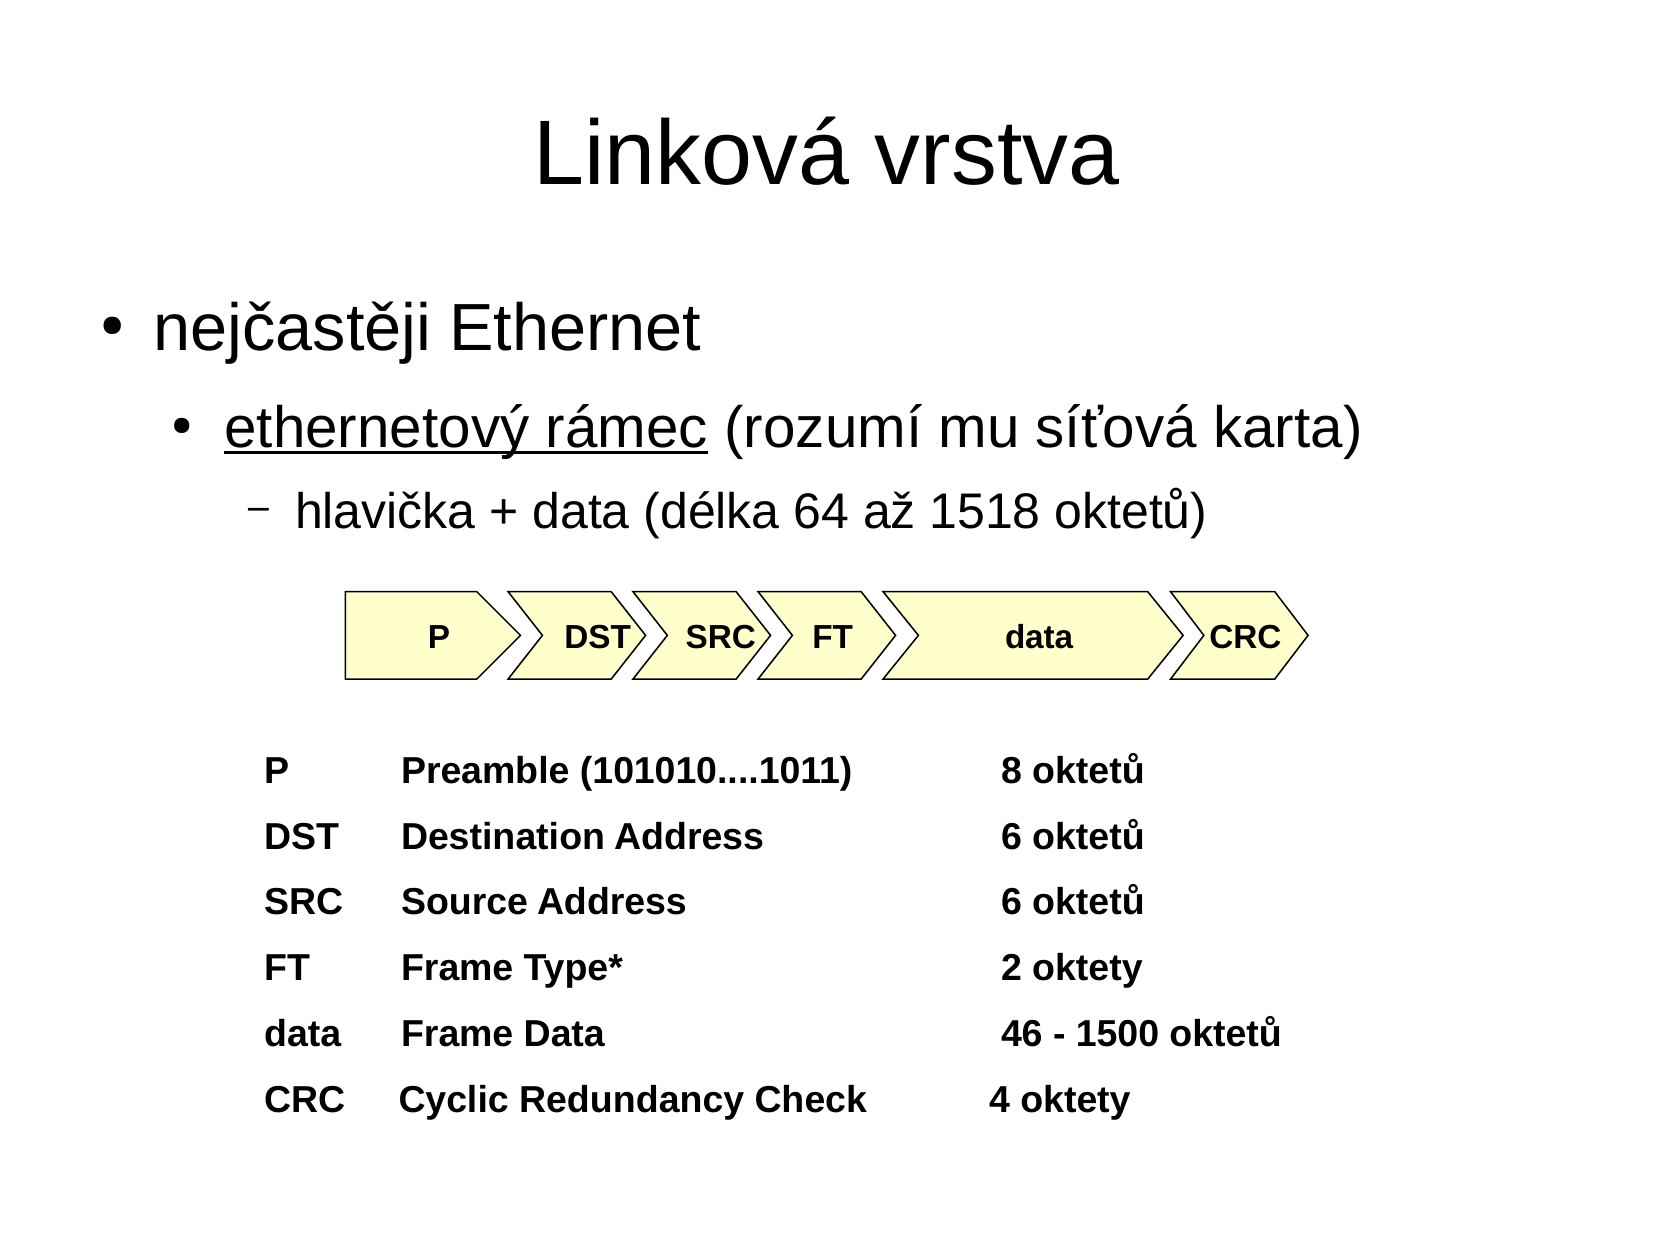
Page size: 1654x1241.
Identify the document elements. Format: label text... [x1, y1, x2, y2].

text_box DST [508, 591, 646, 680]
text_box CRC [1170, 591, 1309, 680]
text_box P Preamble (101010....1011) 8 oktetů DST Destination Address 6 oktetů SRC Source Address 6 oktetů FT Frame Type* 2 oktety data Frame Data 46 - 1500 oktetů CRC Cyclic Redundancy Check 4 oktety [236, 738, 1419, 1128]
text_box SRC [632, 591, 771, 680]
title Linková vrstva [82, 49, 1571, 257]
text_box FT [758, 591, 896, 680]
text_box P [345, 591, 521, 680]
text_box data [883, 591, 1184, 680]
list nejčastěji Ethernet ethernetový rámec (rozumí mu síťová karta) hlavička + data (délka 64 až 1518 oktetů) [82, 290, 1571, 1109]
